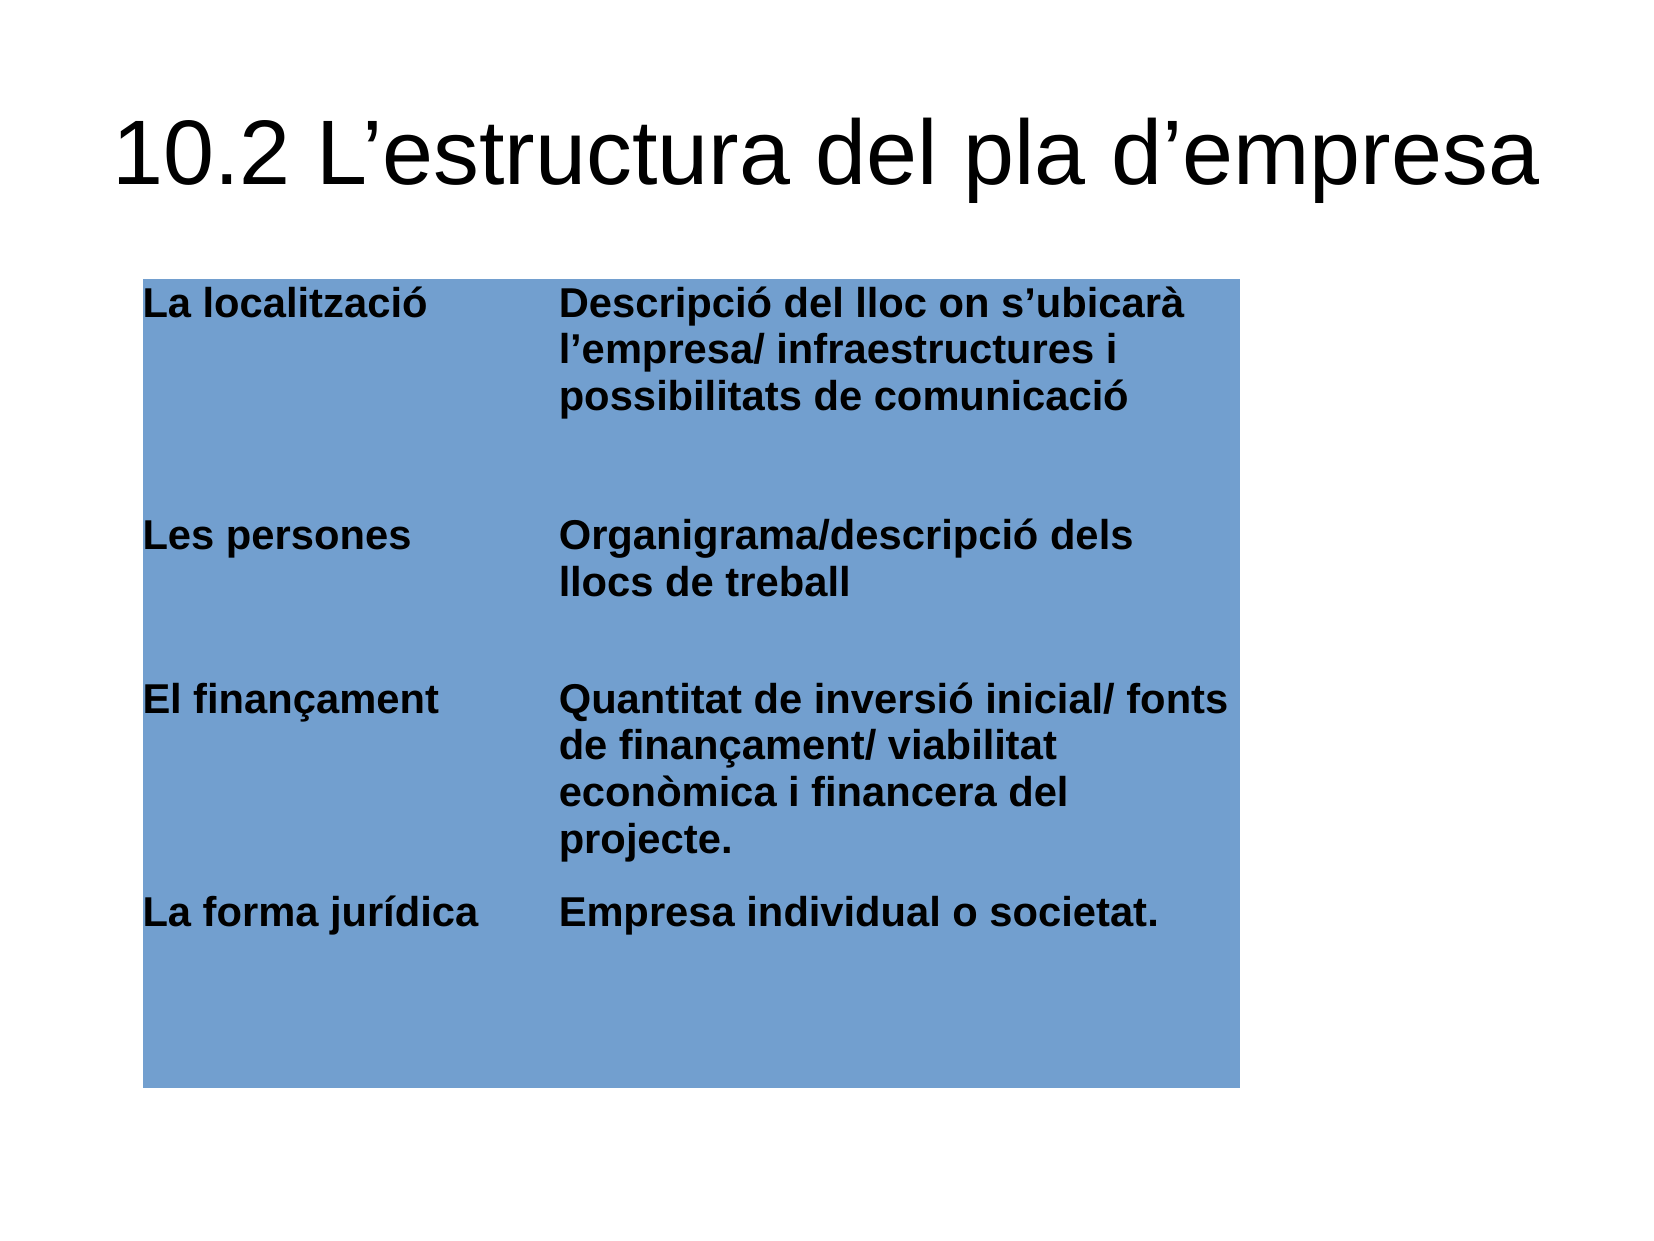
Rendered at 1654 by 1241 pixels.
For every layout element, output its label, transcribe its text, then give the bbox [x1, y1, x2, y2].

table_header La localització [143, 279, 559, 512]
table_header Descripció del lloc on s’ubicarà l’empresa/ infraestructures i possibilitats de comunicació [559, 279, 1240, 512]
table_cell El finançament [143, 676, 559, 889]
table_cell Les persones [143, 512, 559, 676]
table_cell Empresa individual o societat. [559, 889, 1240, 1088]
table_cell Quantitat de inversió inicial/ fonts de finançament/ viabilitat econòmica i financera del projecte. [559, 676, 1240, 889]
table_cell La forma jurídica [143, 889, 559, 1088]
title 10.2 L’estructura del pla d’empresa [82, 49, 1571, 257]
table_cell Organigrama/descripció dels llocs de treball [559, 512, 1240, 676]
